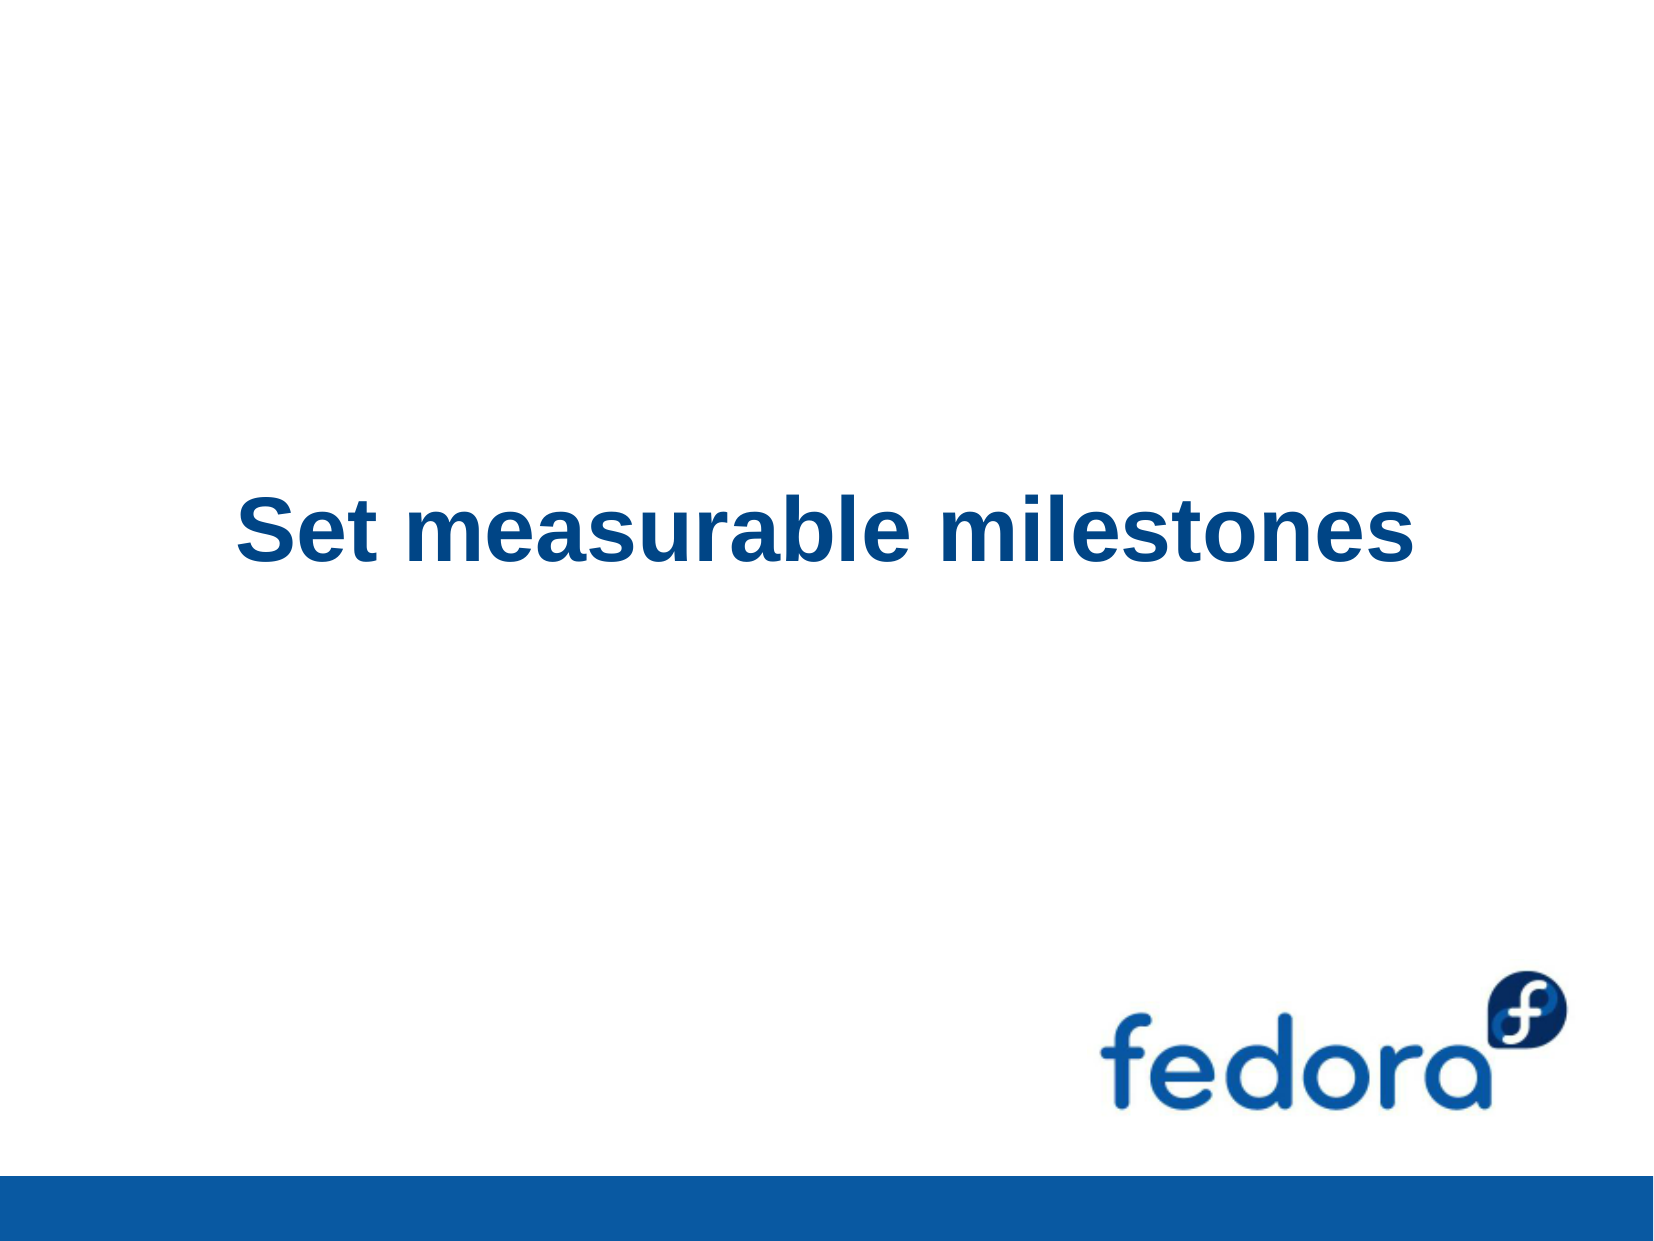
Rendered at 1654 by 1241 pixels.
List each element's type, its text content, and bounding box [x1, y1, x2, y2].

picture [0, 1176, 1654, 1241]
subtitle Set measurable milestones [82, 56, 1571, 1102]
picture [1087, 959, 1576, 1125]
